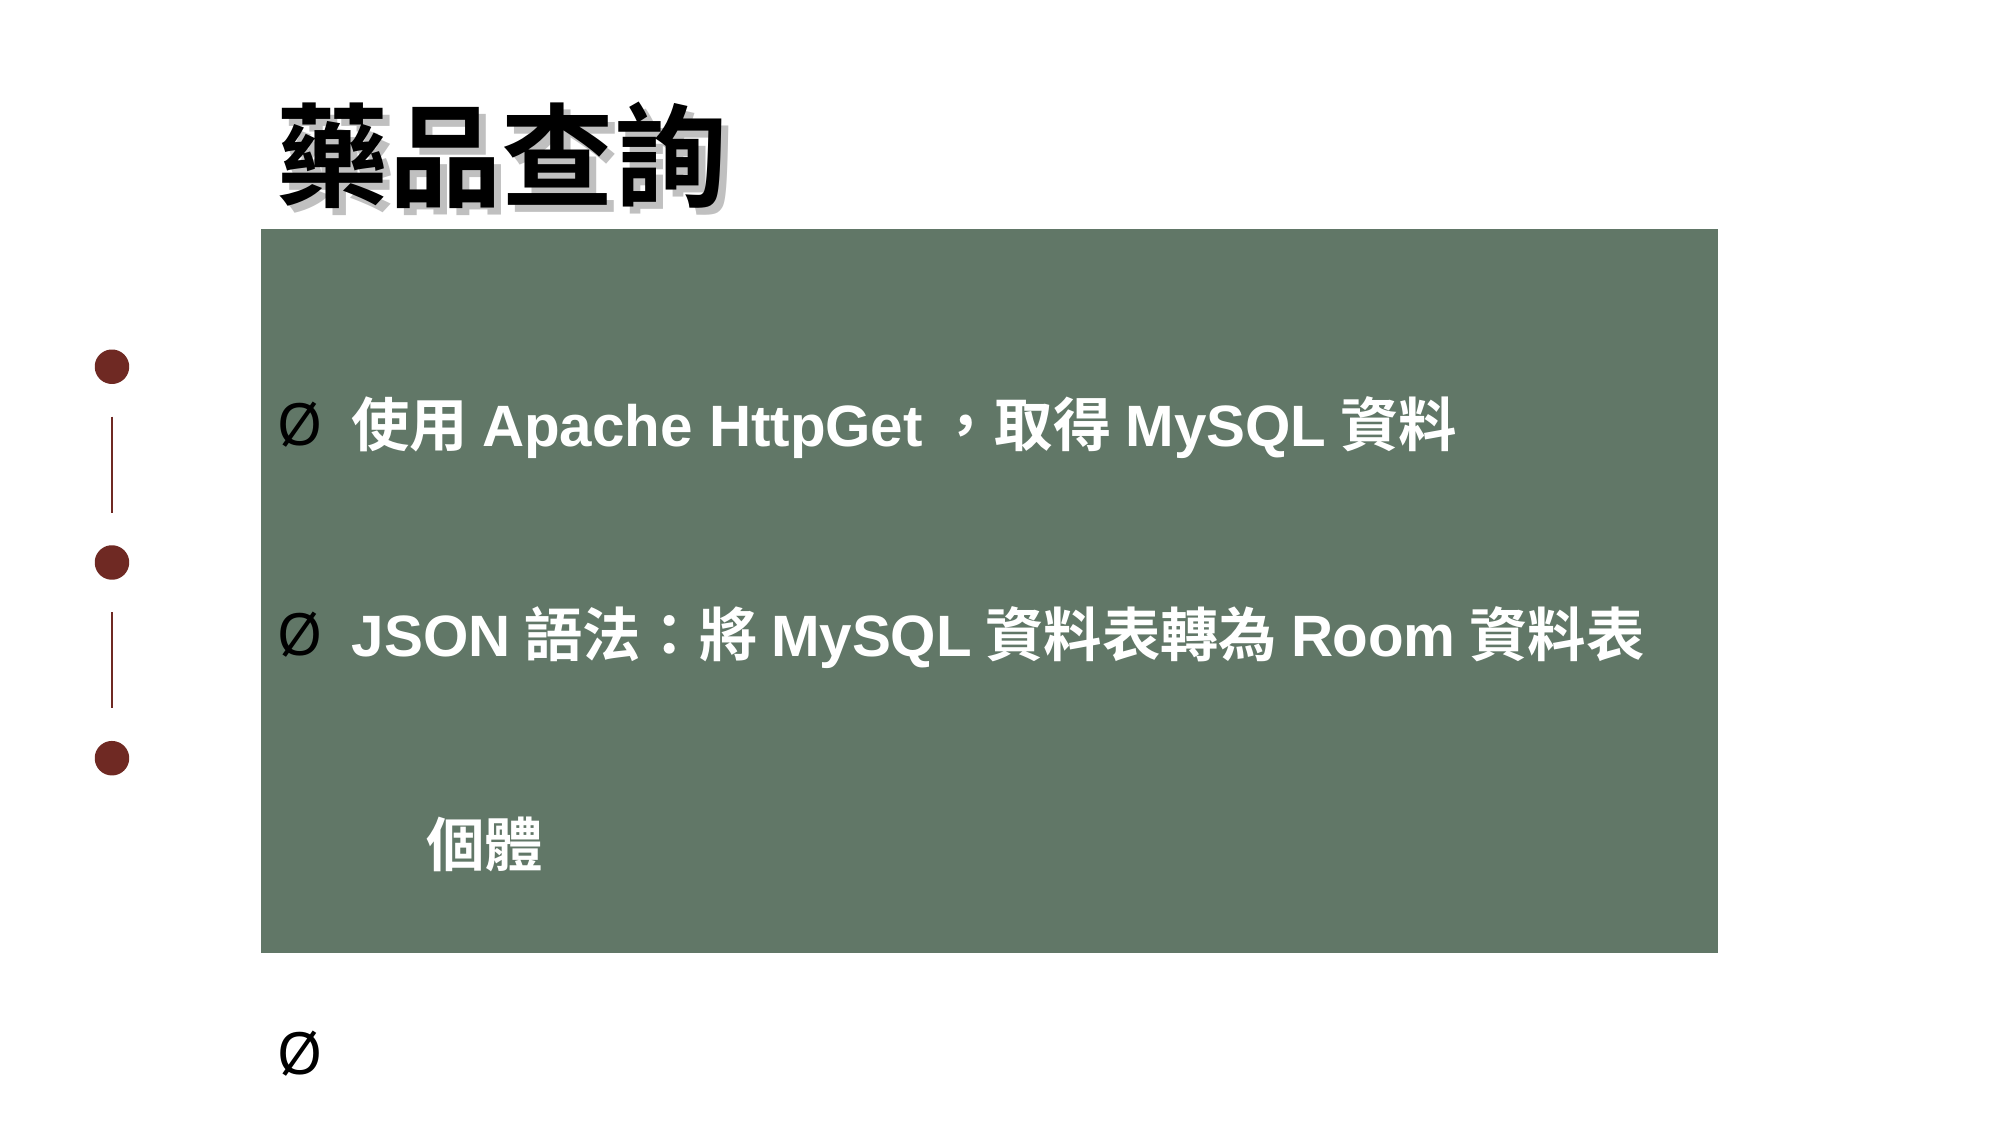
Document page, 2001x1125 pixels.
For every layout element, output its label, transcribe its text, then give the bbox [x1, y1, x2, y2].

text_box [95, 546, 129, 579]
text_box [452, 853, 474, 862]
text_box [95, 350, 129, 383]
text_box [262, 230, 1716, 240]
text_box [521, 860, 529, 865]
text_box 藥品查詢 [261, 78, 887, 230]
text_box 使用Apache HttpGet，取得MySQL資料 JSON語法：將MySQL資料表轉為Room資料表個體 提供資料庫更新與離線查詢等功能 [261, 240, 1717, 853]
text_box [262, 853, 1716, 952]
text_box [95, 742, 129, 775]
